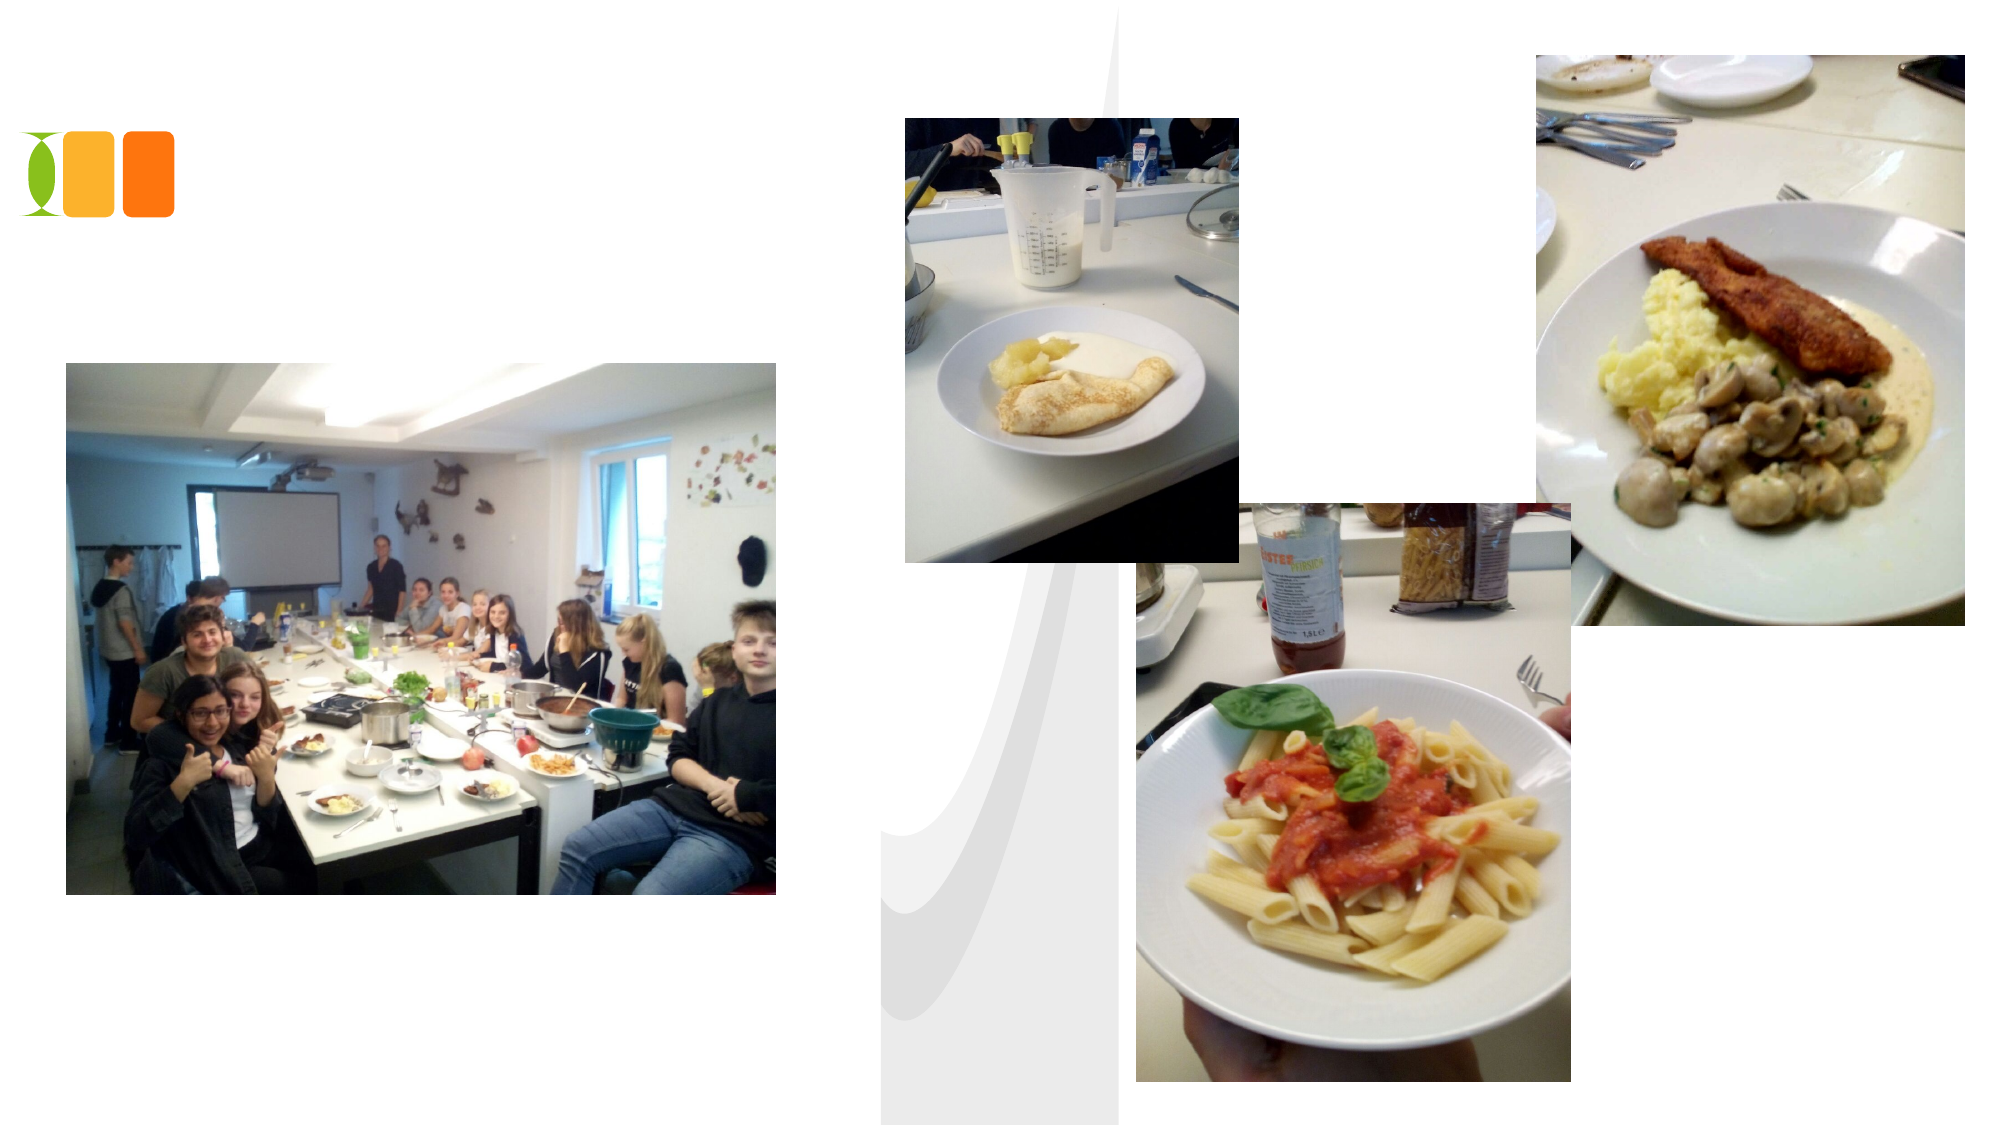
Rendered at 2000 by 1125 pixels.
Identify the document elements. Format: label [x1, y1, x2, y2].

title [199, 24, 1800, 238]
picture [66, 363, 776, 895]
picture [905, 55, 1965, 1082]
